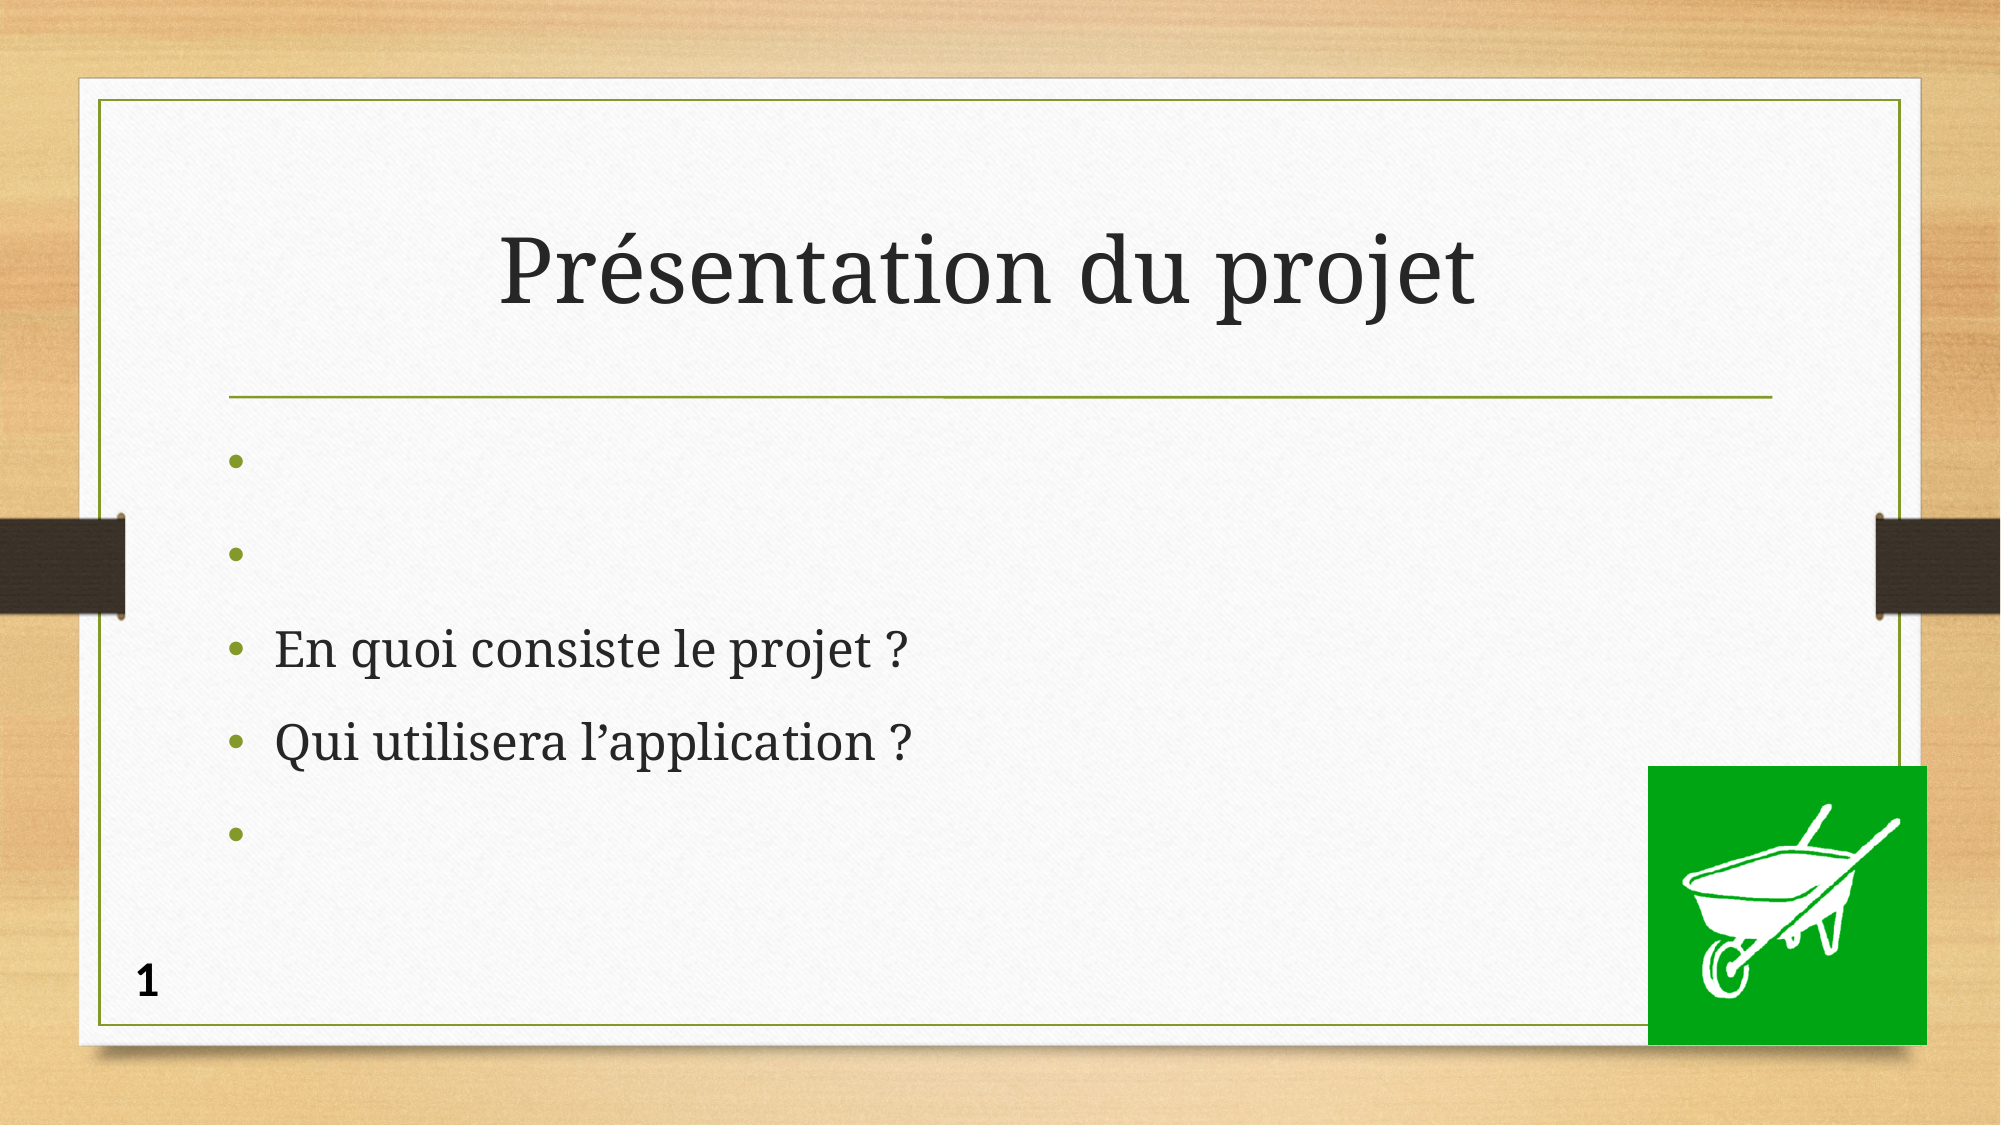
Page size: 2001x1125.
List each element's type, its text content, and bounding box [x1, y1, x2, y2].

text_box Présentation du projet [212, 161, 1788, 375]
picture [0, 0, 2001, 1125]
text_box 1 [119, 939, 245, 1015]
text_box En quoi consiste le projet ? Qui utilisera l’application ? [212, 419, 1788, 964]
